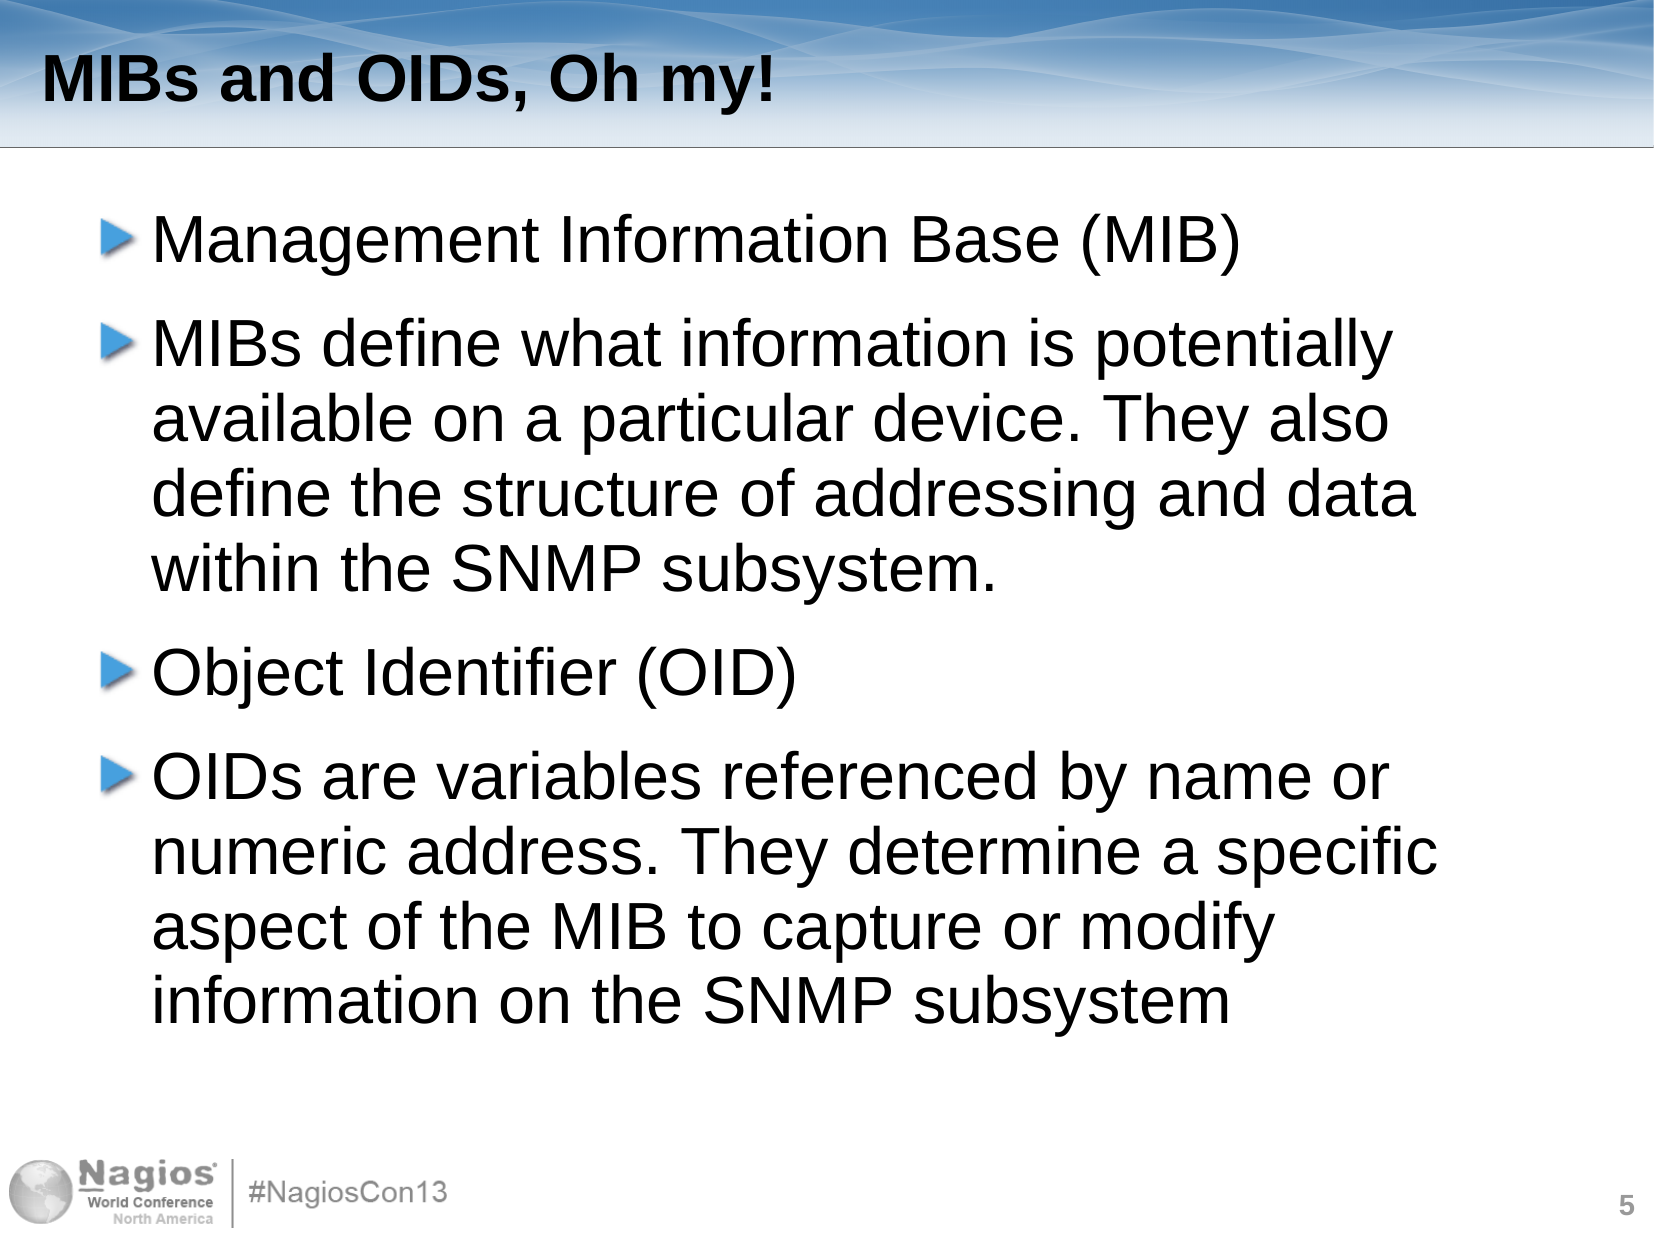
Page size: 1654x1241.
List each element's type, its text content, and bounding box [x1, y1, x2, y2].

picture [0, 0, 1654, 147]
picture [9, 1159, 453, 1228]
title MIBs and OIDs, Oh my! [41, 29, 1248, 127]
list Management Information Base (MIB) MIBs define what information is potentially available on a particular device. They also define the structure of addressing and data within the SNMP subsystem. Object Identifier (OID) OIDs are variables referenced by name or numeric address. They determine a specific aspect of the MIB to capture or modify information on the SNMP subsystem [80, 201, 1569, 1039]
